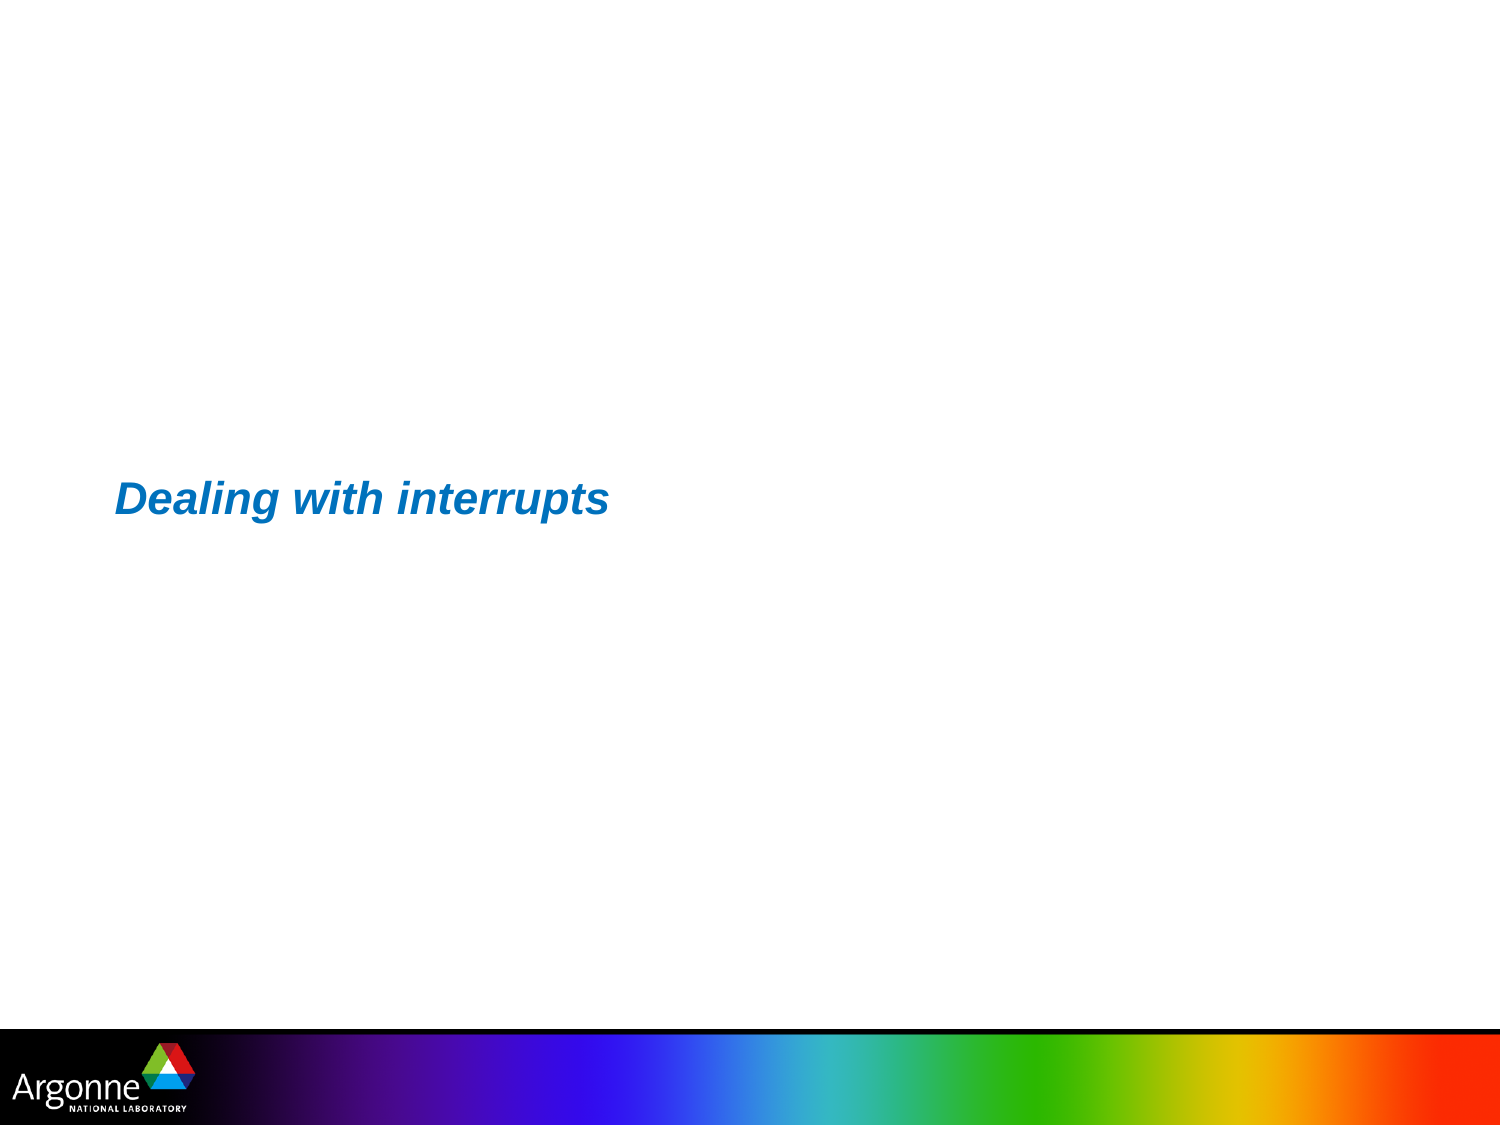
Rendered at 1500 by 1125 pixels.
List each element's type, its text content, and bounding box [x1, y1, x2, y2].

title Dealing with interrupts [99, 474, 1405, 533]
picture [0, 1029, 1500, 1125]
